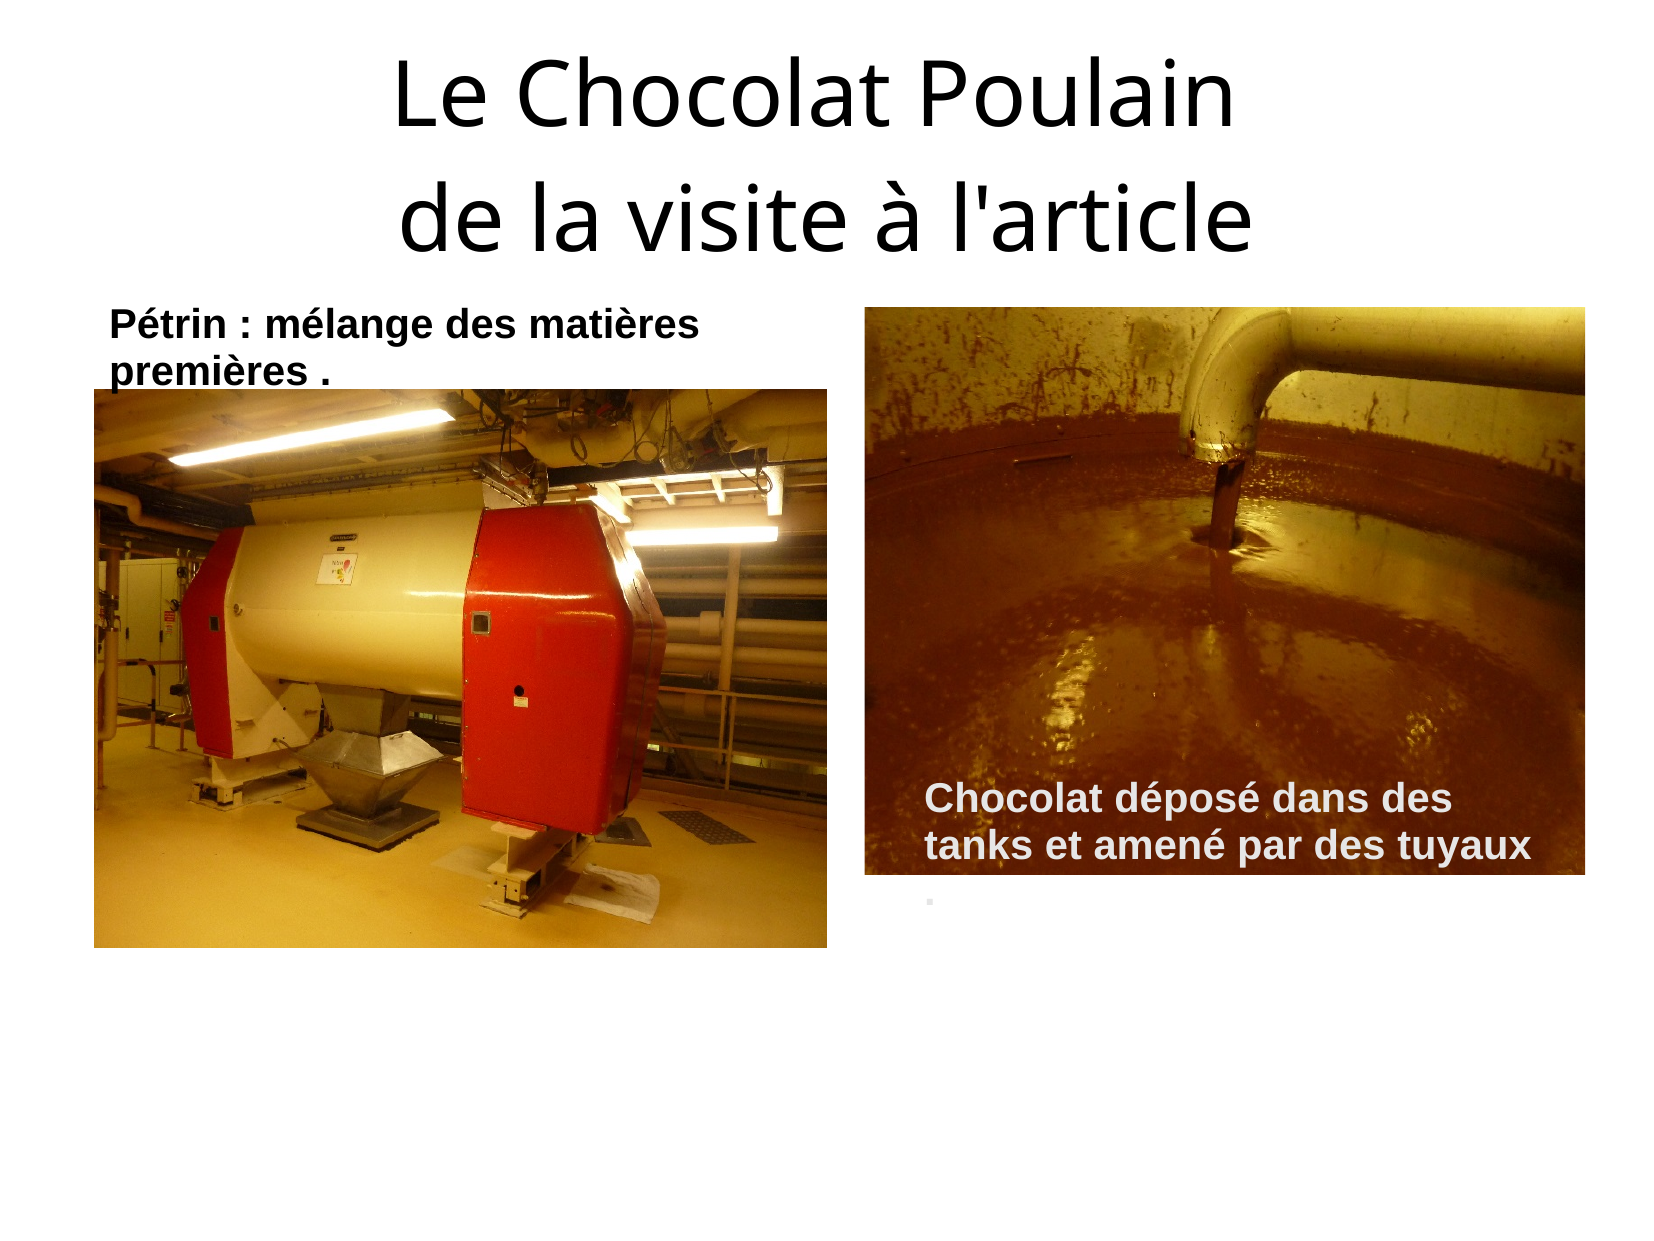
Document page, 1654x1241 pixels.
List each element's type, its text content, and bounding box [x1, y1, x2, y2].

text_box Chocolat déposé dans des tanks et amené par des tuyaux . [909, 767, 1548, 922]
picture [864, 307, 1586, 875]
title Le Chocolat Poulain de la visite à l'article [82, 25, 1571, 281]
text_box Pétrin : mélange des matières premières . [94, 293, 792, 402]
picture [94, 389, 827, 948]
